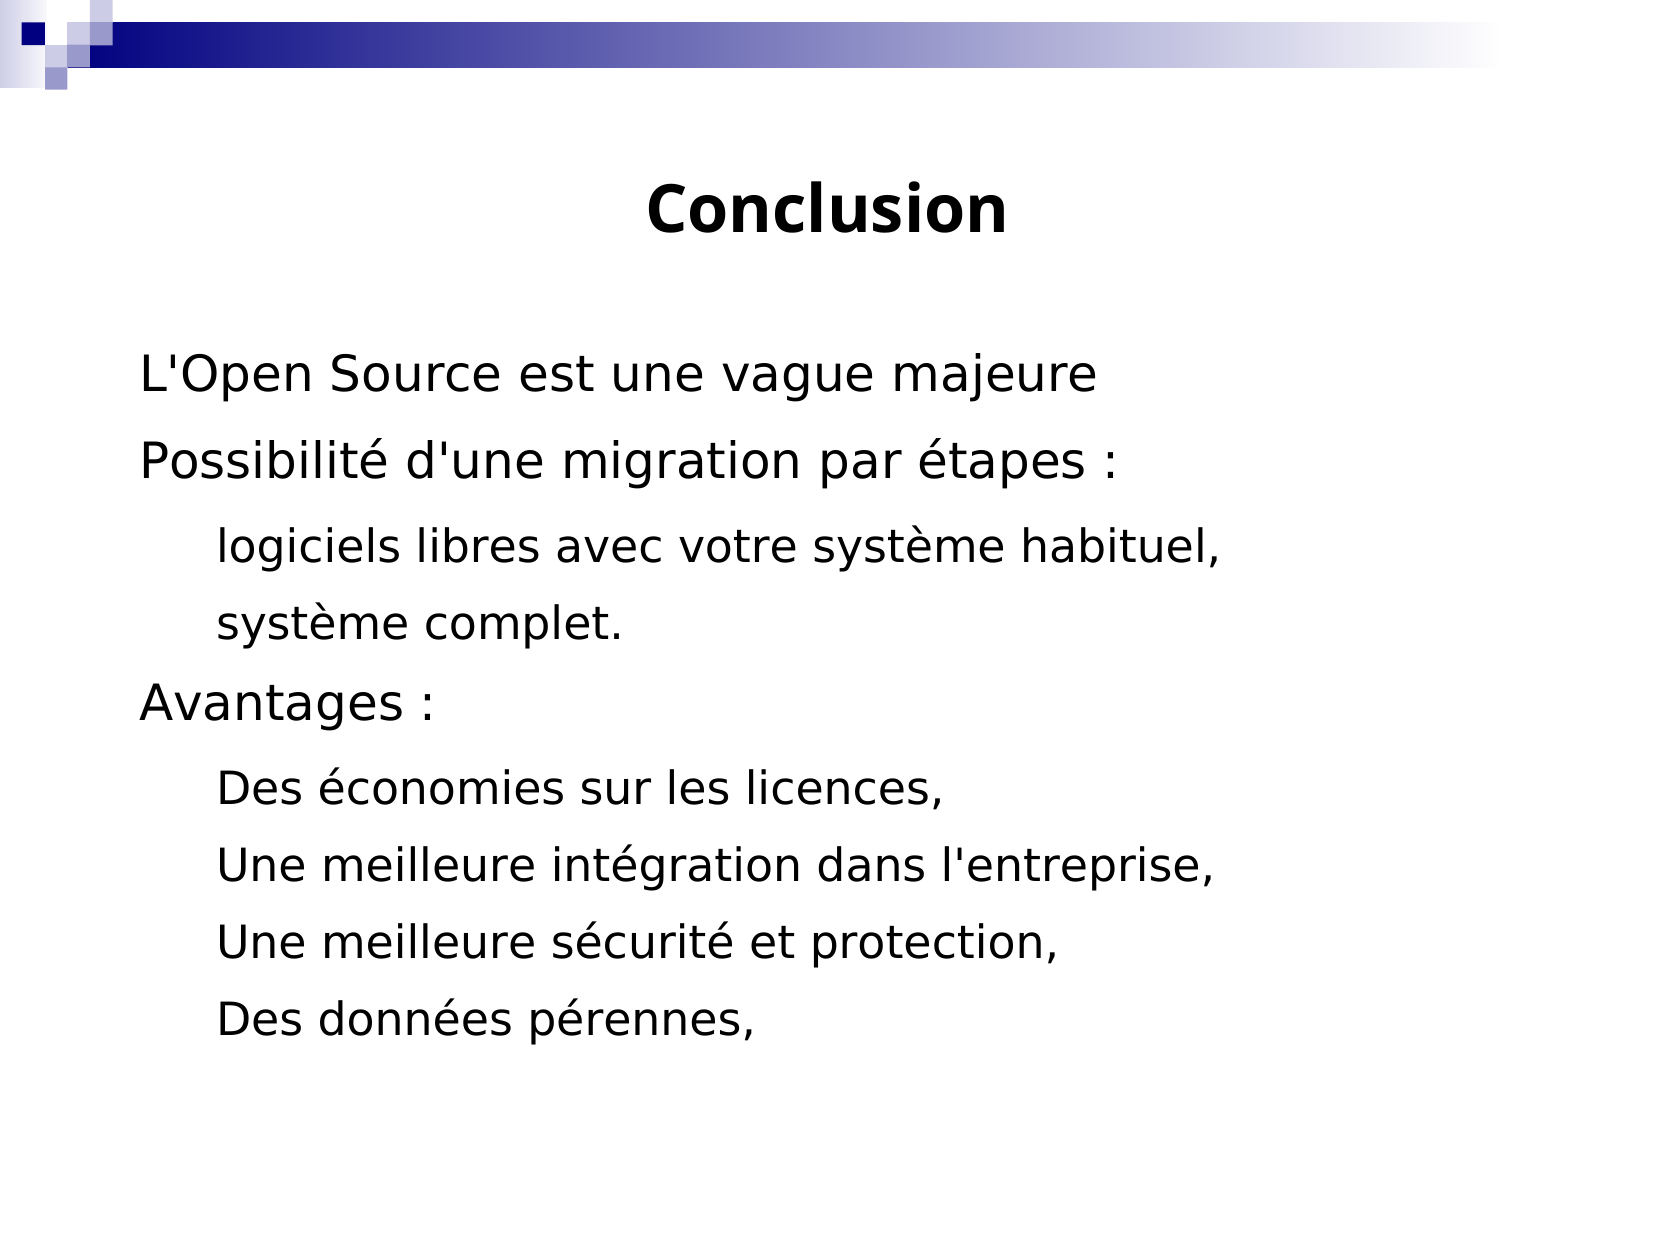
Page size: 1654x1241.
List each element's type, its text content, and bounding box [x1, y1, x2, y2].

list L'Open Source est une vague majeure Possibilité d'une migration par étapes : logiciels libres avec votre système habituel, système complet. Avantages : Des économies sur les licences, Une meilleure intégration dans l'entreprise, Une meilleure sécurité et protection, Des données pérennes, [121, 344, 1534, 1164]
title Conclusion [121, 102, 1534, 311]
